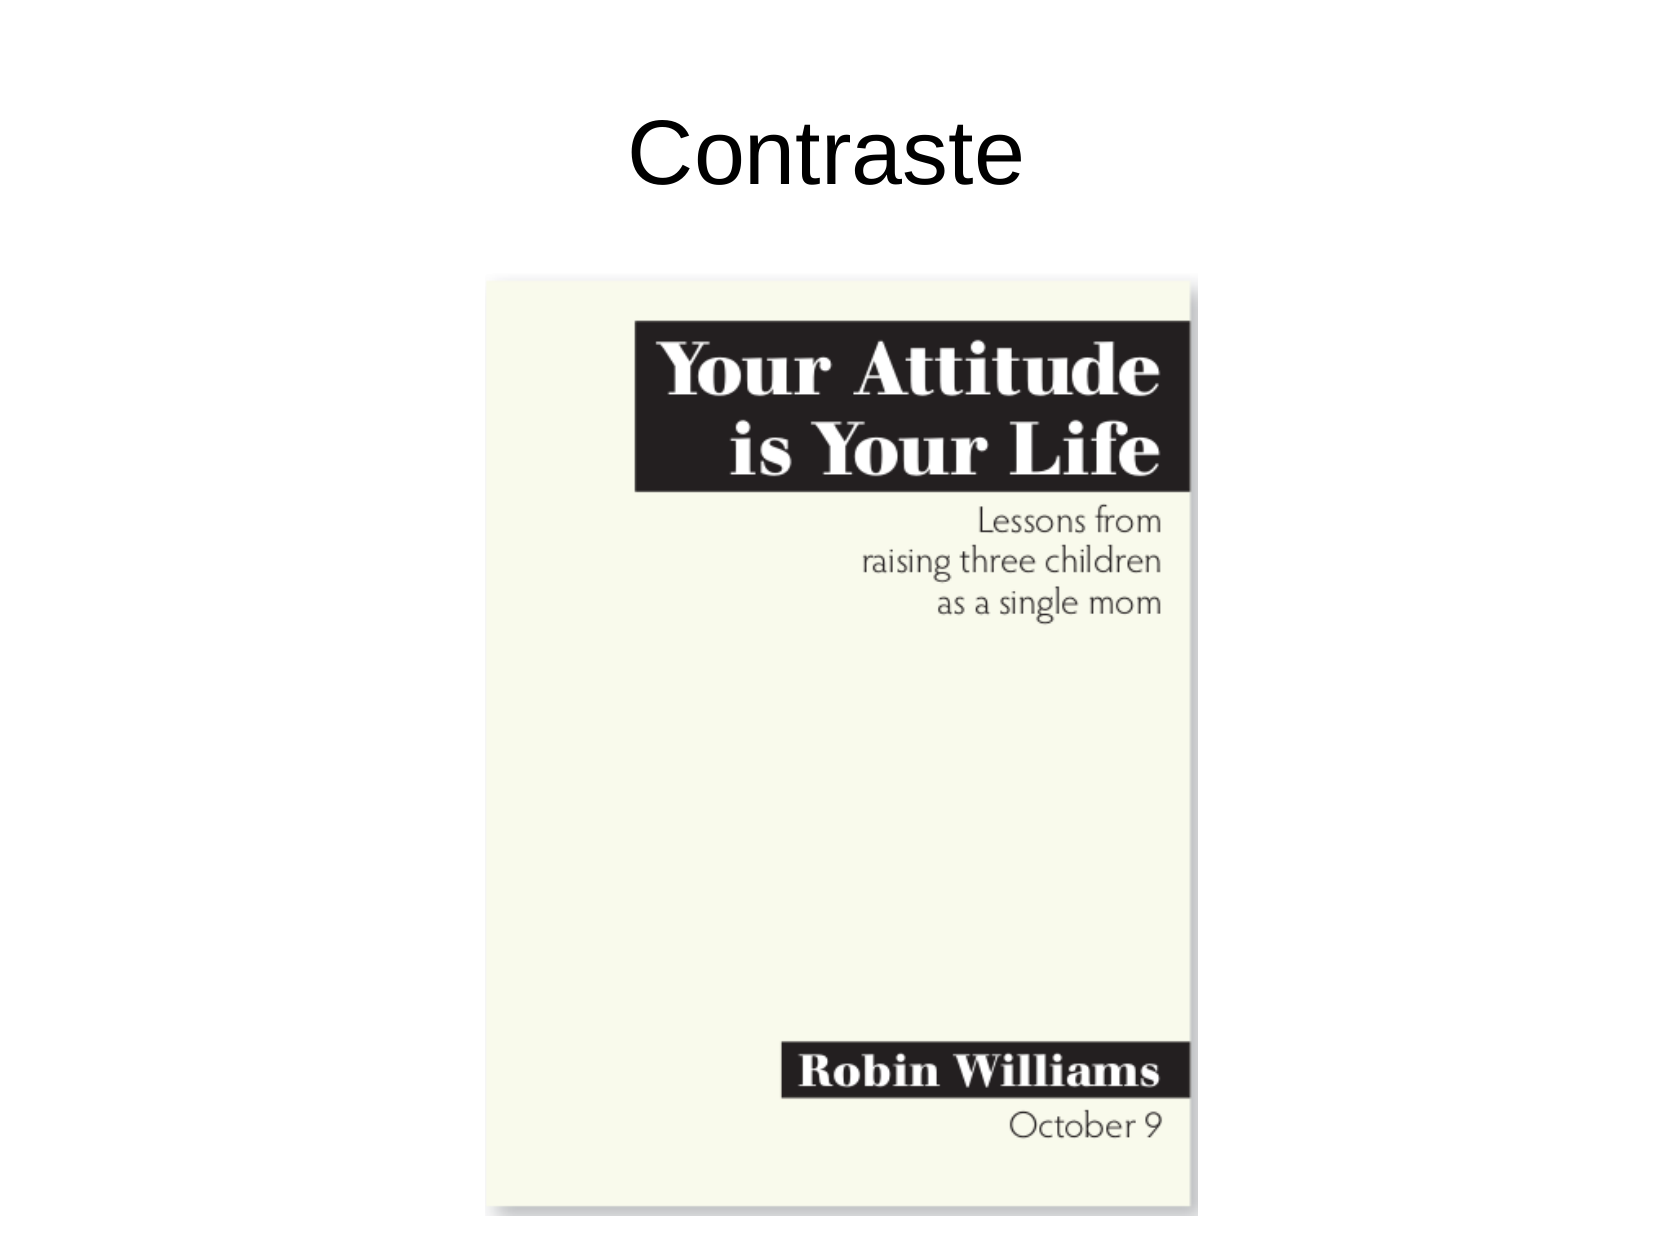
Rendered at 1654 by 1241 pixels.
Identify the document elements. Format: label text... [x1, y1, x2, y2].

picture [485, 273, 1198, 1216]
title Contraste [82, 49, 1571, 257]
